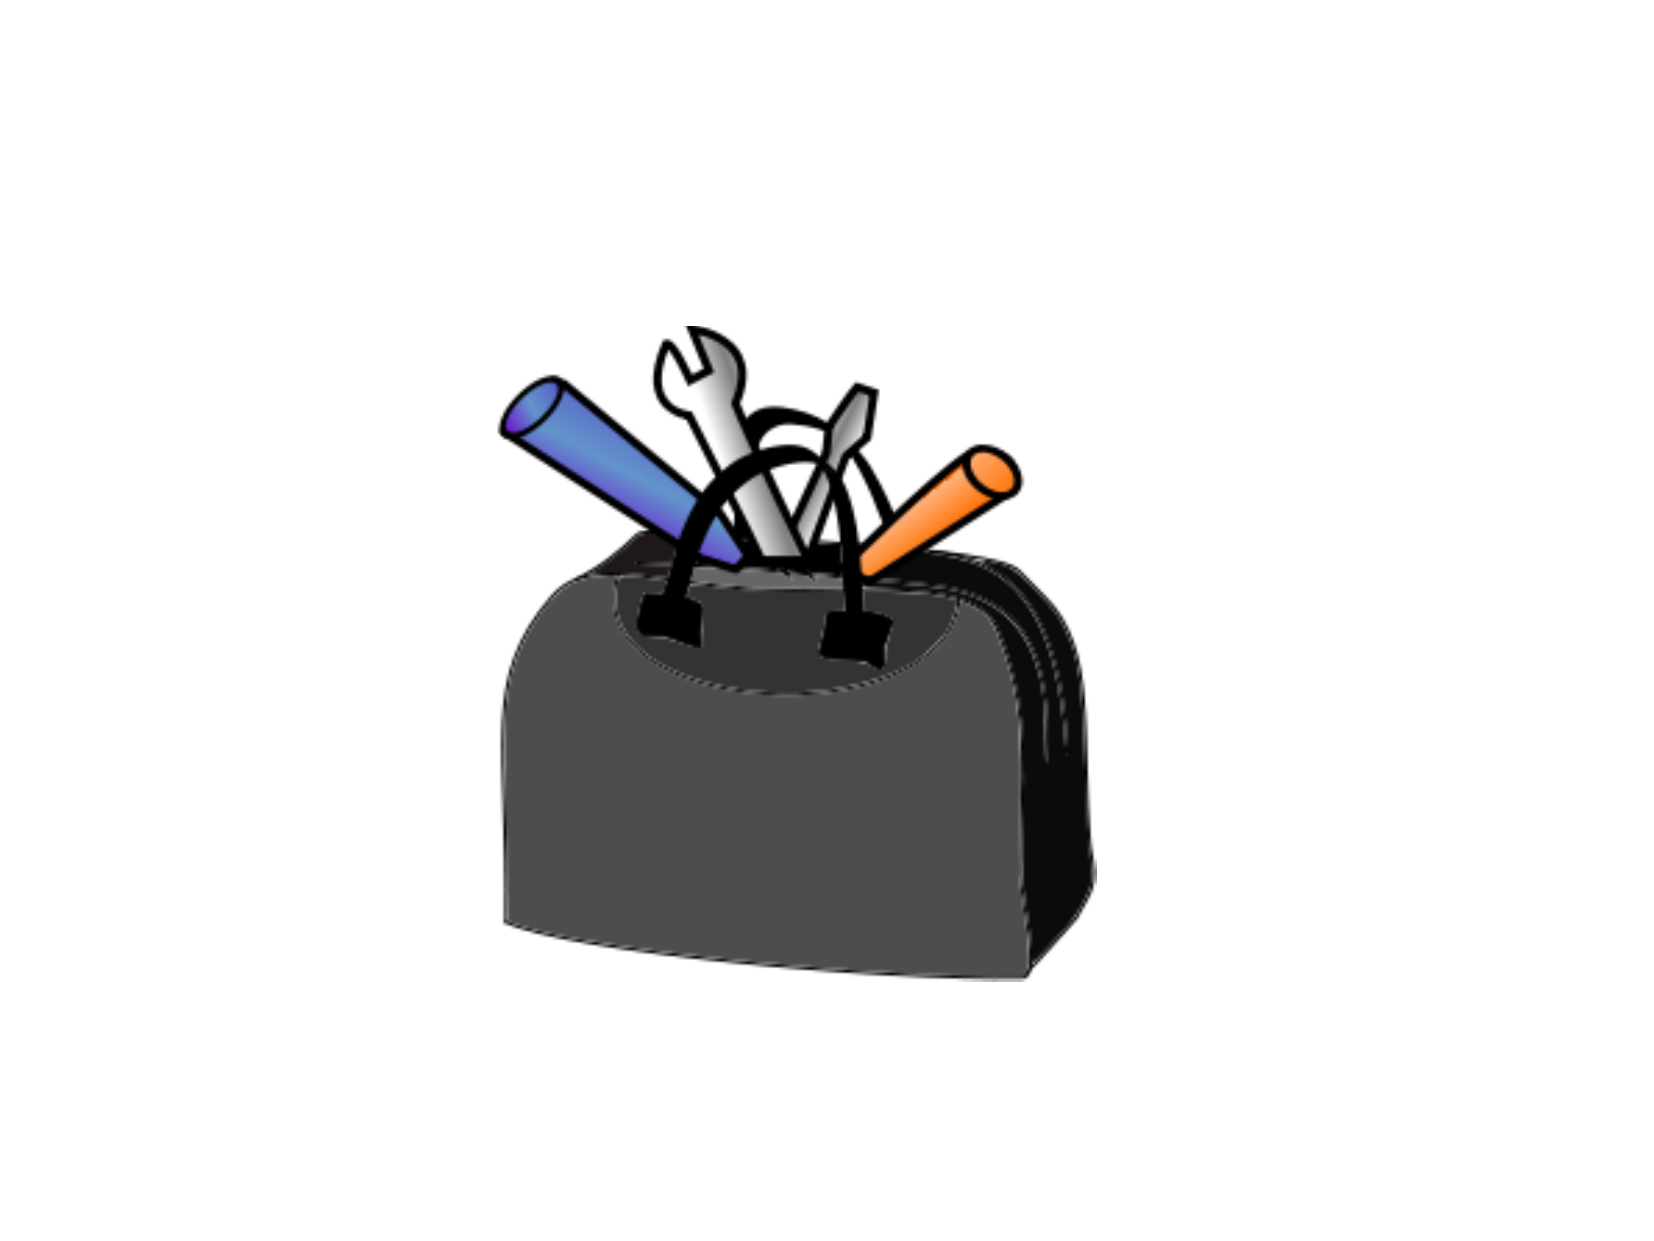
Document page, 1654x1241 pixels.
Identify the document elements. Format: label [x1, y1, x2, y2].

picture [496, 326, 1097, 982]
